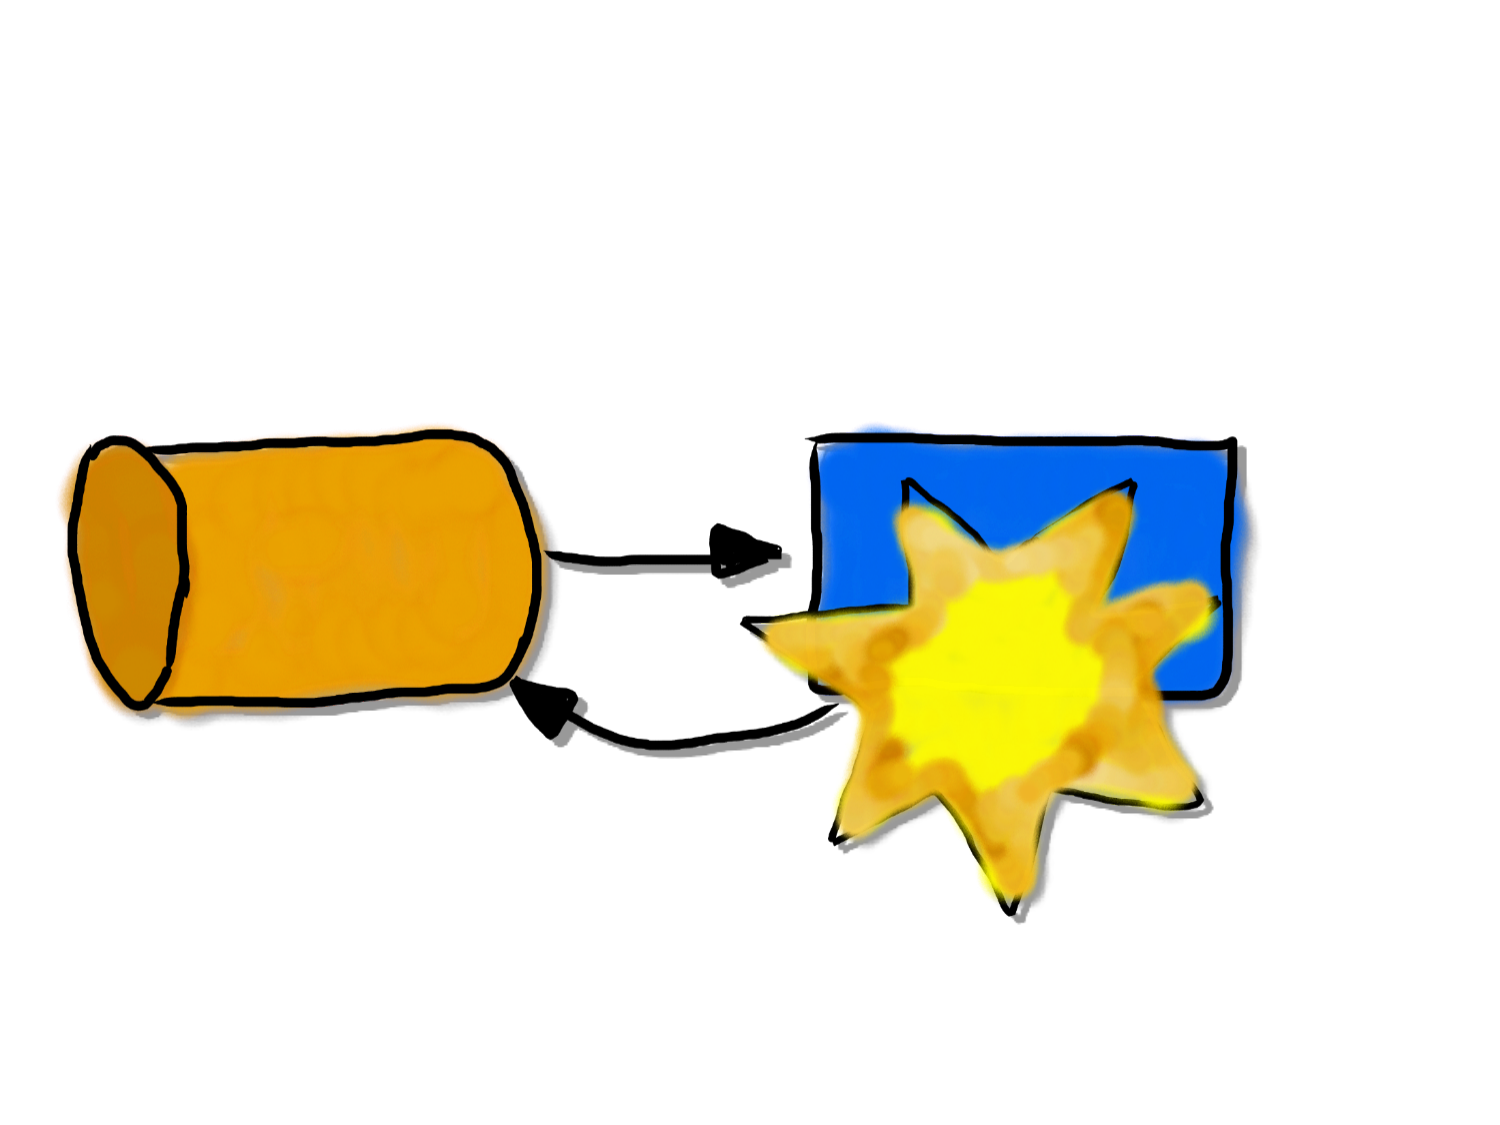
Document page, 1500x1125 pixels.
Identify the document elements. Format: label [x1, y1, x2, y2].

picture [0, 104, 1500, 1021]
